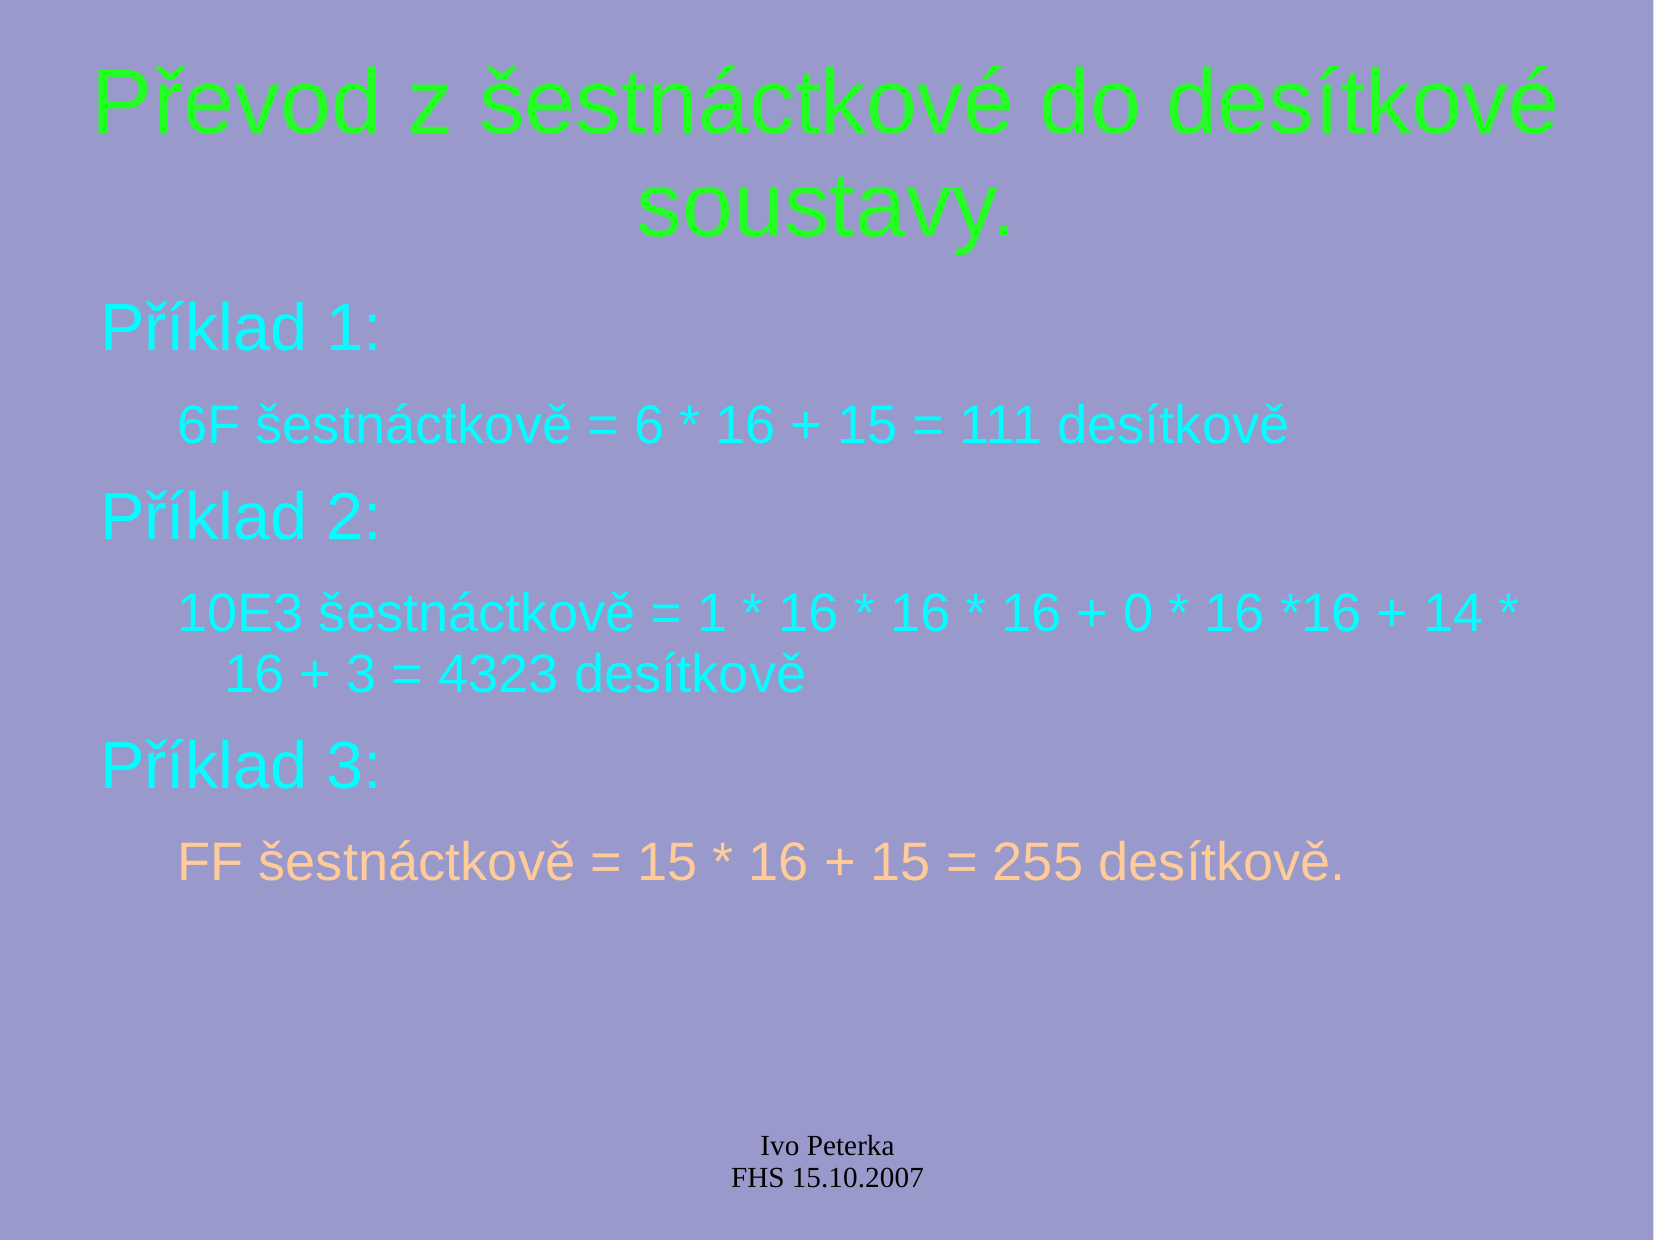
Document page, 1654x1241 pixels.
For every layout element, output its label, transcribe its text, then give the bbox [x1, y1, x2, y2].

list Příklad 1: 6F šestnáctkově = 6 * 16 + 15 = 111 desítkově Příklad 2: 10E3 šestnáctkově = 1 * 16 * 16 * 16 + 0 * 16 *16 + 14 * 16 + 3 = 4323 desítkově Příklad 3: FF šestnáctkově = 15 * 16 + 15 = 255 desítkově. [82, 290, 1571, 1094]
title Převod z šestnáctkové do desítkové soustavy. [82, 50, 1571, 256]
